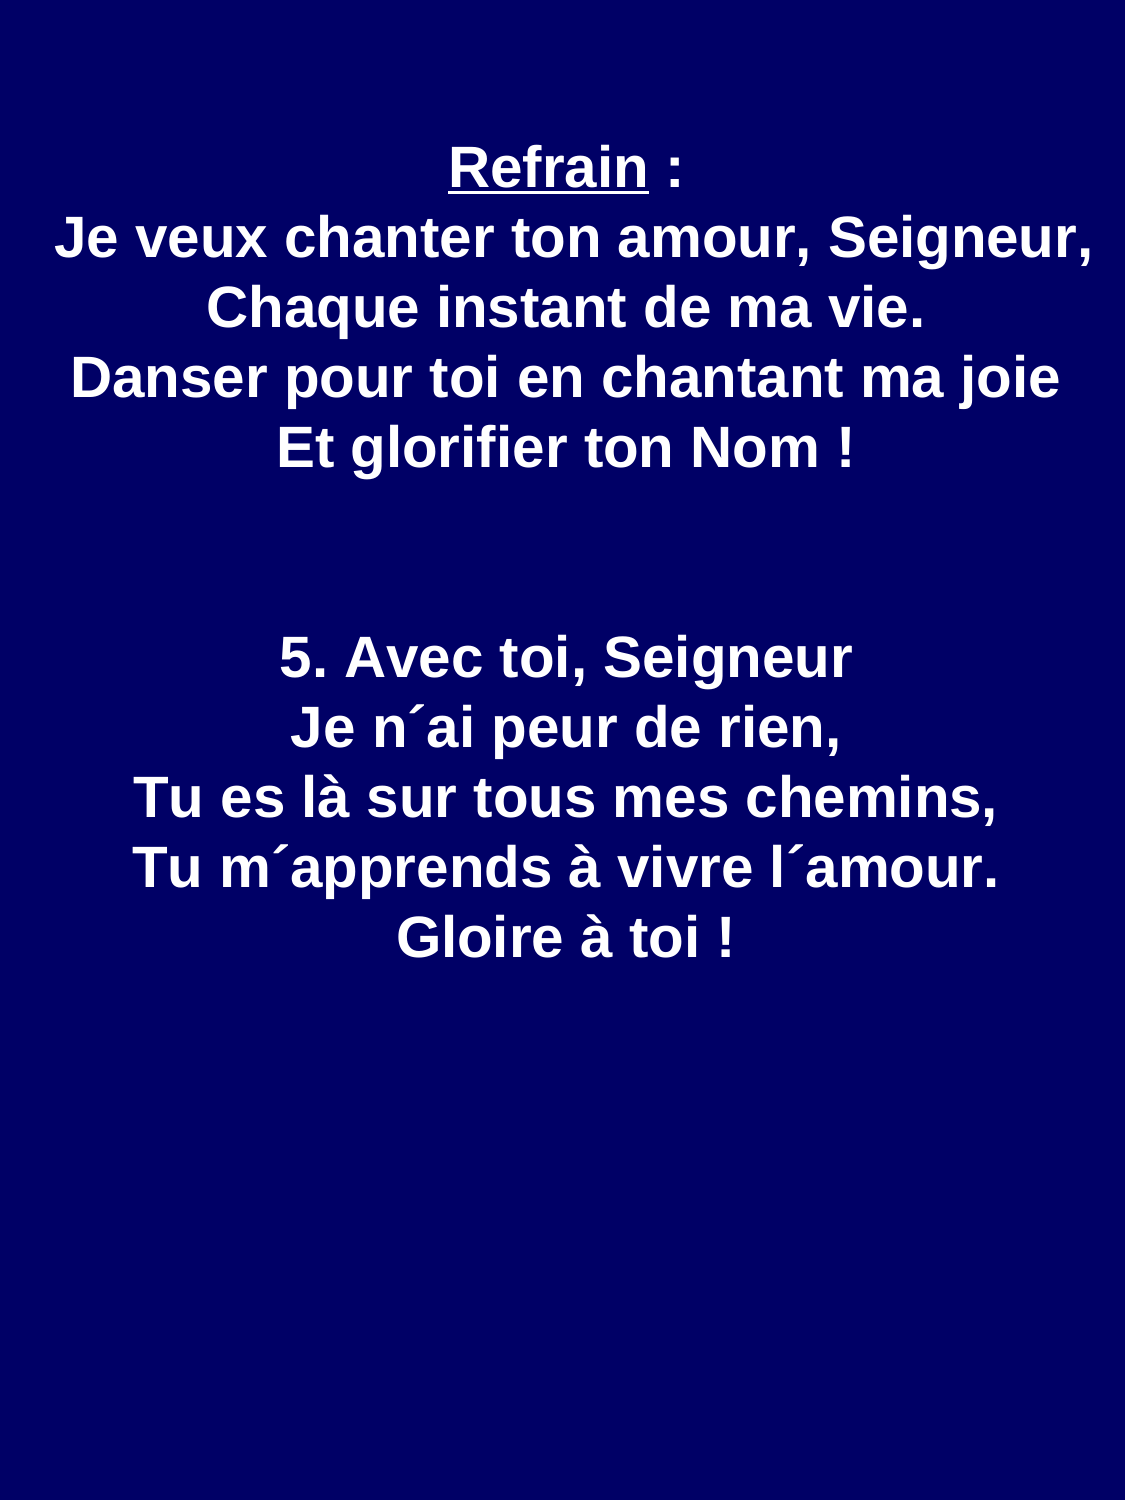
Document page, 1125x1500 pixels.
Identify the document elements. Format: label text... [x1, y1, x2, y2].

text_box Refrain : Je veux chanter ton amour, Seigneur, Chaque instant de ma vie. Danser pour toi en chantant ma joie Et glorifier ton Nom ! 5. Avec toi, Seigneur Je n´ai peur de rien, Tu es là sur tous mes chemins, Tu m´apprends à vivre l´amour. Gloire à toi ! [23, 76, 1103, 1001]
